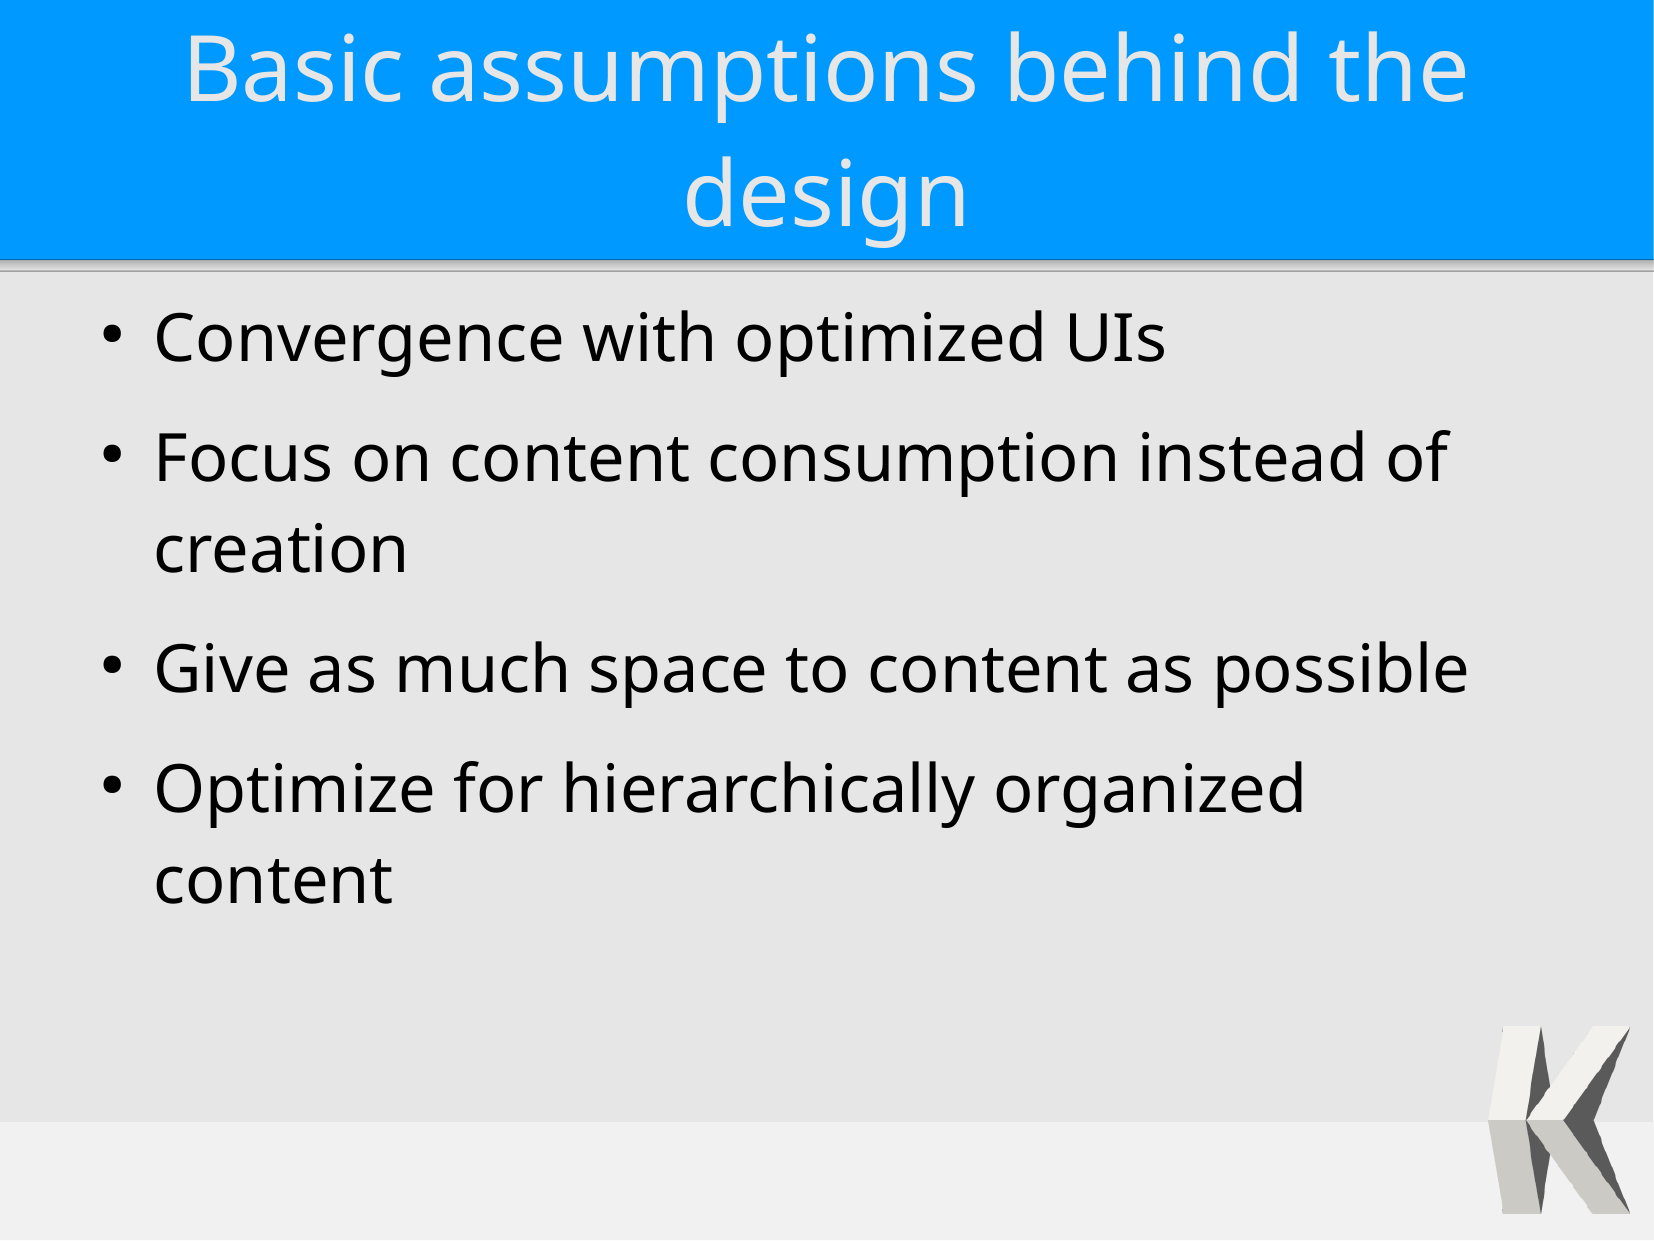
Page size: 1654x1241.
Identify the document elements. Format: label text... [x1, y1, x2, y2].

list Convergence with optimized UIs Focus on content consumption instead of creation Give as much space to content as possible Optimize for hierarchically organized content [82, 290, 1538, 1010]
title Basic assumptions behind the design [82, 3, 1571, 254]
picture [1488, 1026, 1630, 1214]
